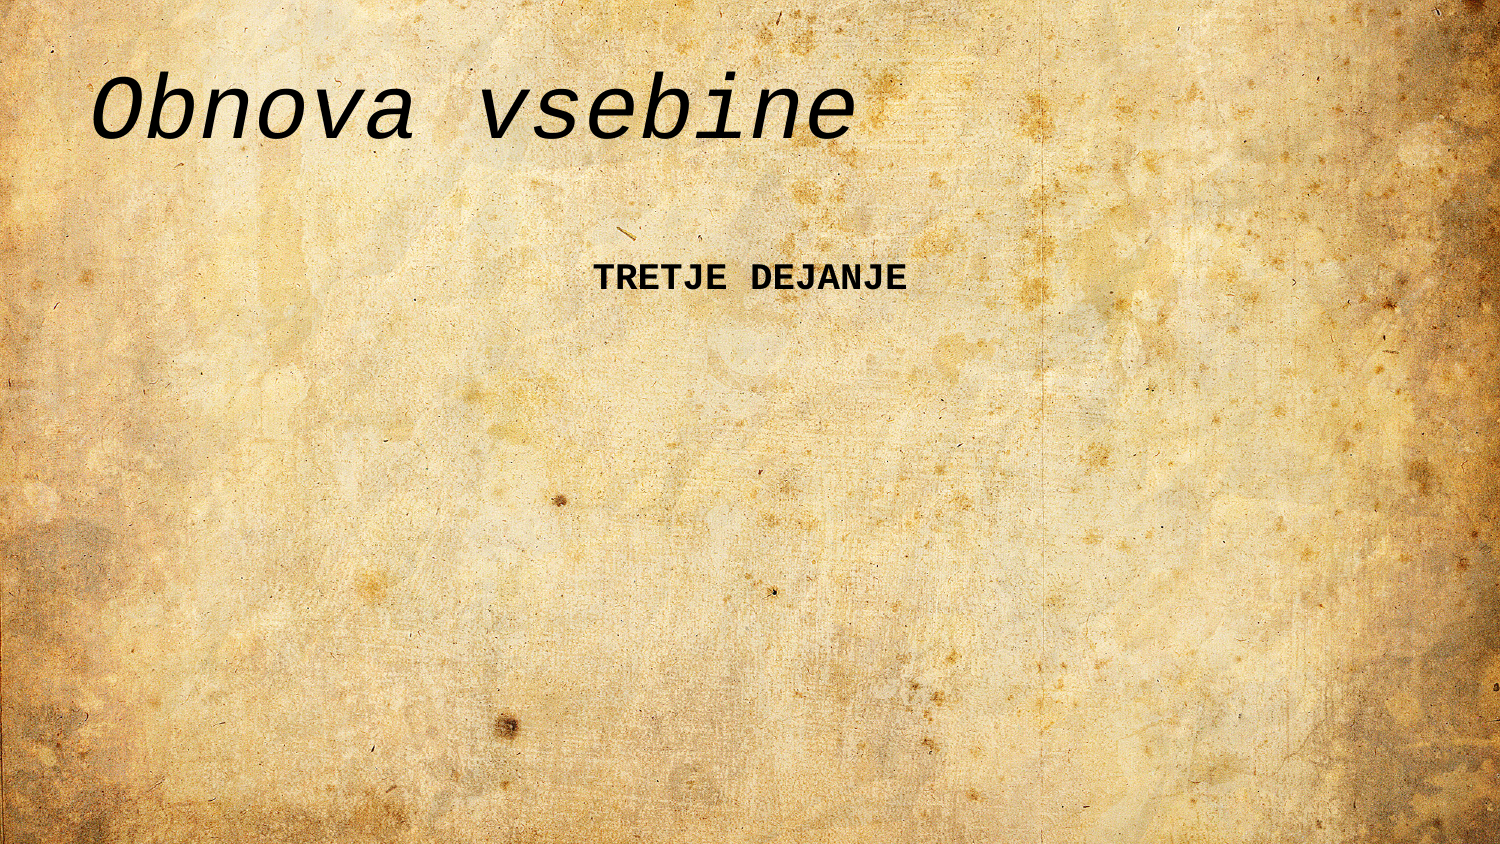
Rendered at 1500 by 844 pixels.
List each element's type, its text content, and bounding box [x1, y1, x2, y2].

text_box TRETJE DEJANJE [0, 244, 1500, 350]
picture [0, 350, 1500, 844]
picture [0, 0, 1500, 244]
